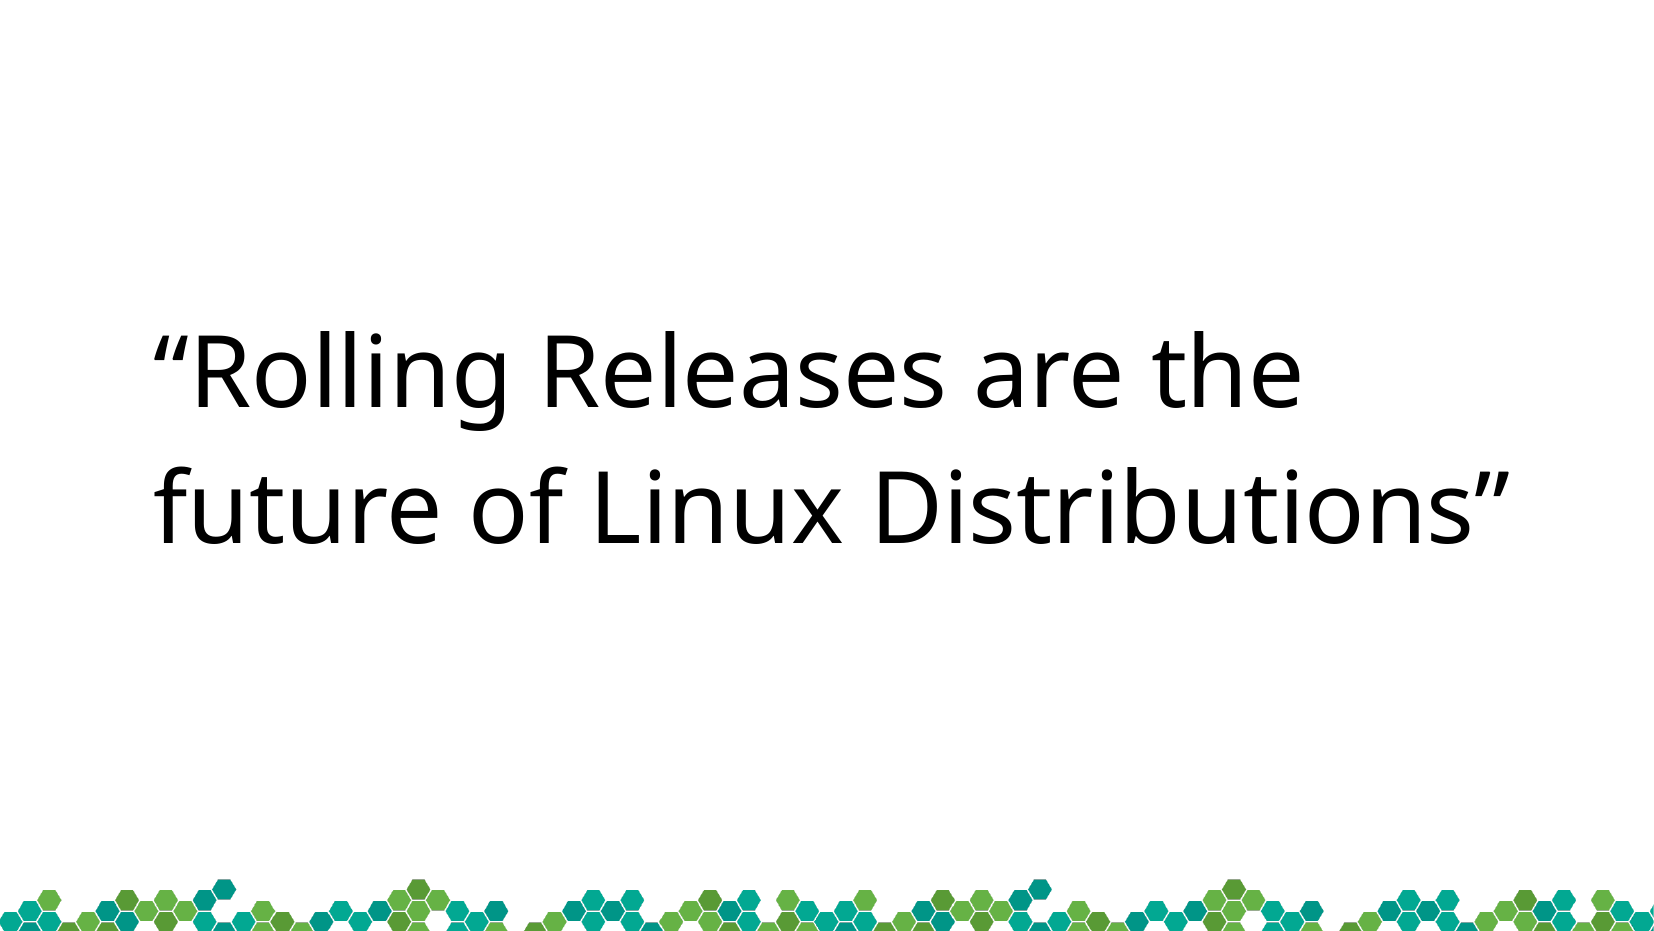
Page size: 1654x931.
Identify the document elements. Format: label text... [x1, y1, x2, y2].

picture [0, 871, 1654, 931]
list “Rolling Releases are the future of Linux Distributions” [82, 300, 1571, 758]
